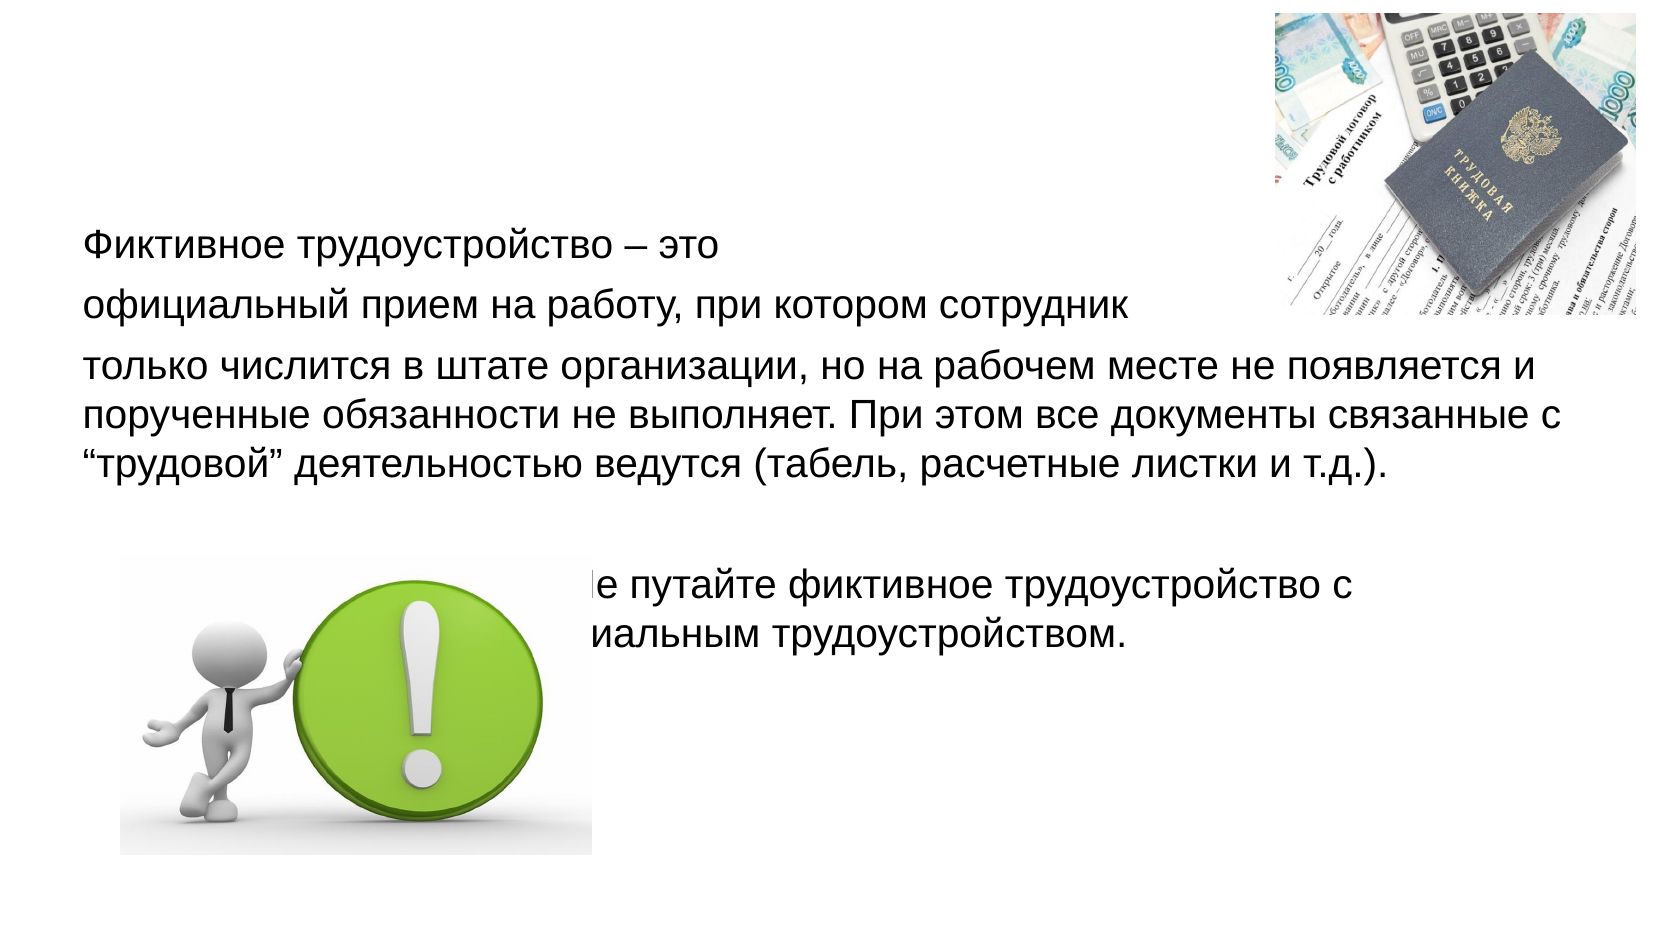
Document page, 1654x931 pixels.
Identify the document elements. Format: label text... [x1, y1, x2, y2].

picture [120, 555, 592, 855]
picture [1275, 13, 1636, 316]
list Фиктивное трудоустройство – это официальный прием на работу, при котором сотрудник только числится в штате организации, но на рабочем месте не появляется и порученные обязанности не выполняет. При этом все документы связанные с “трудовой” деятельностью ведутся (табель, расчетные листки и т.д.). Не путайте фиктивное трудоустройство с неофициальным трудоустройством. [82, 217, 1571, 758]
